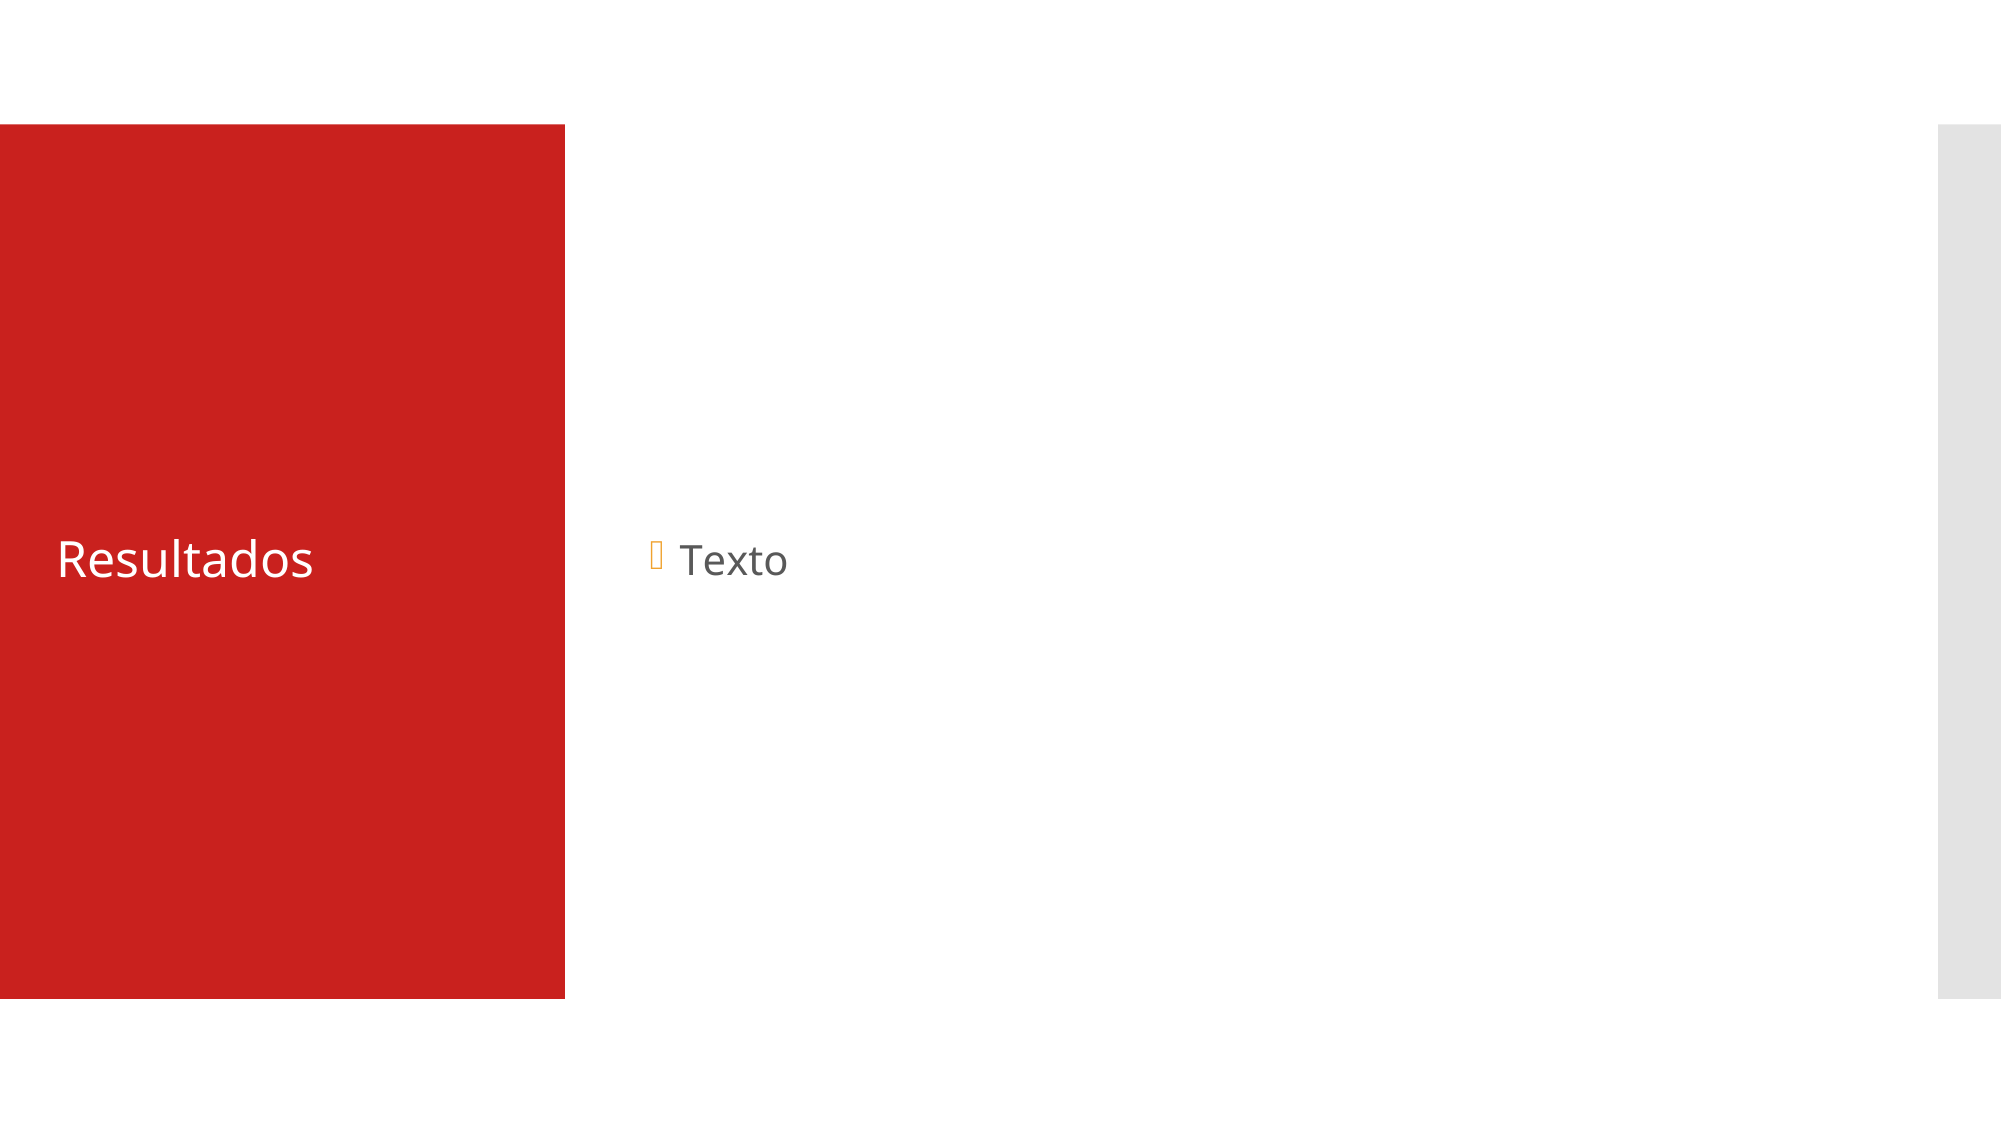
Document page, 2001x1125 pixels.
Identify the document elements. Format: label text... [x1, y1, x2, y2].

title Resultados [41, 184, 525, 939]
list Texto [634, 141, 1835, 982]
